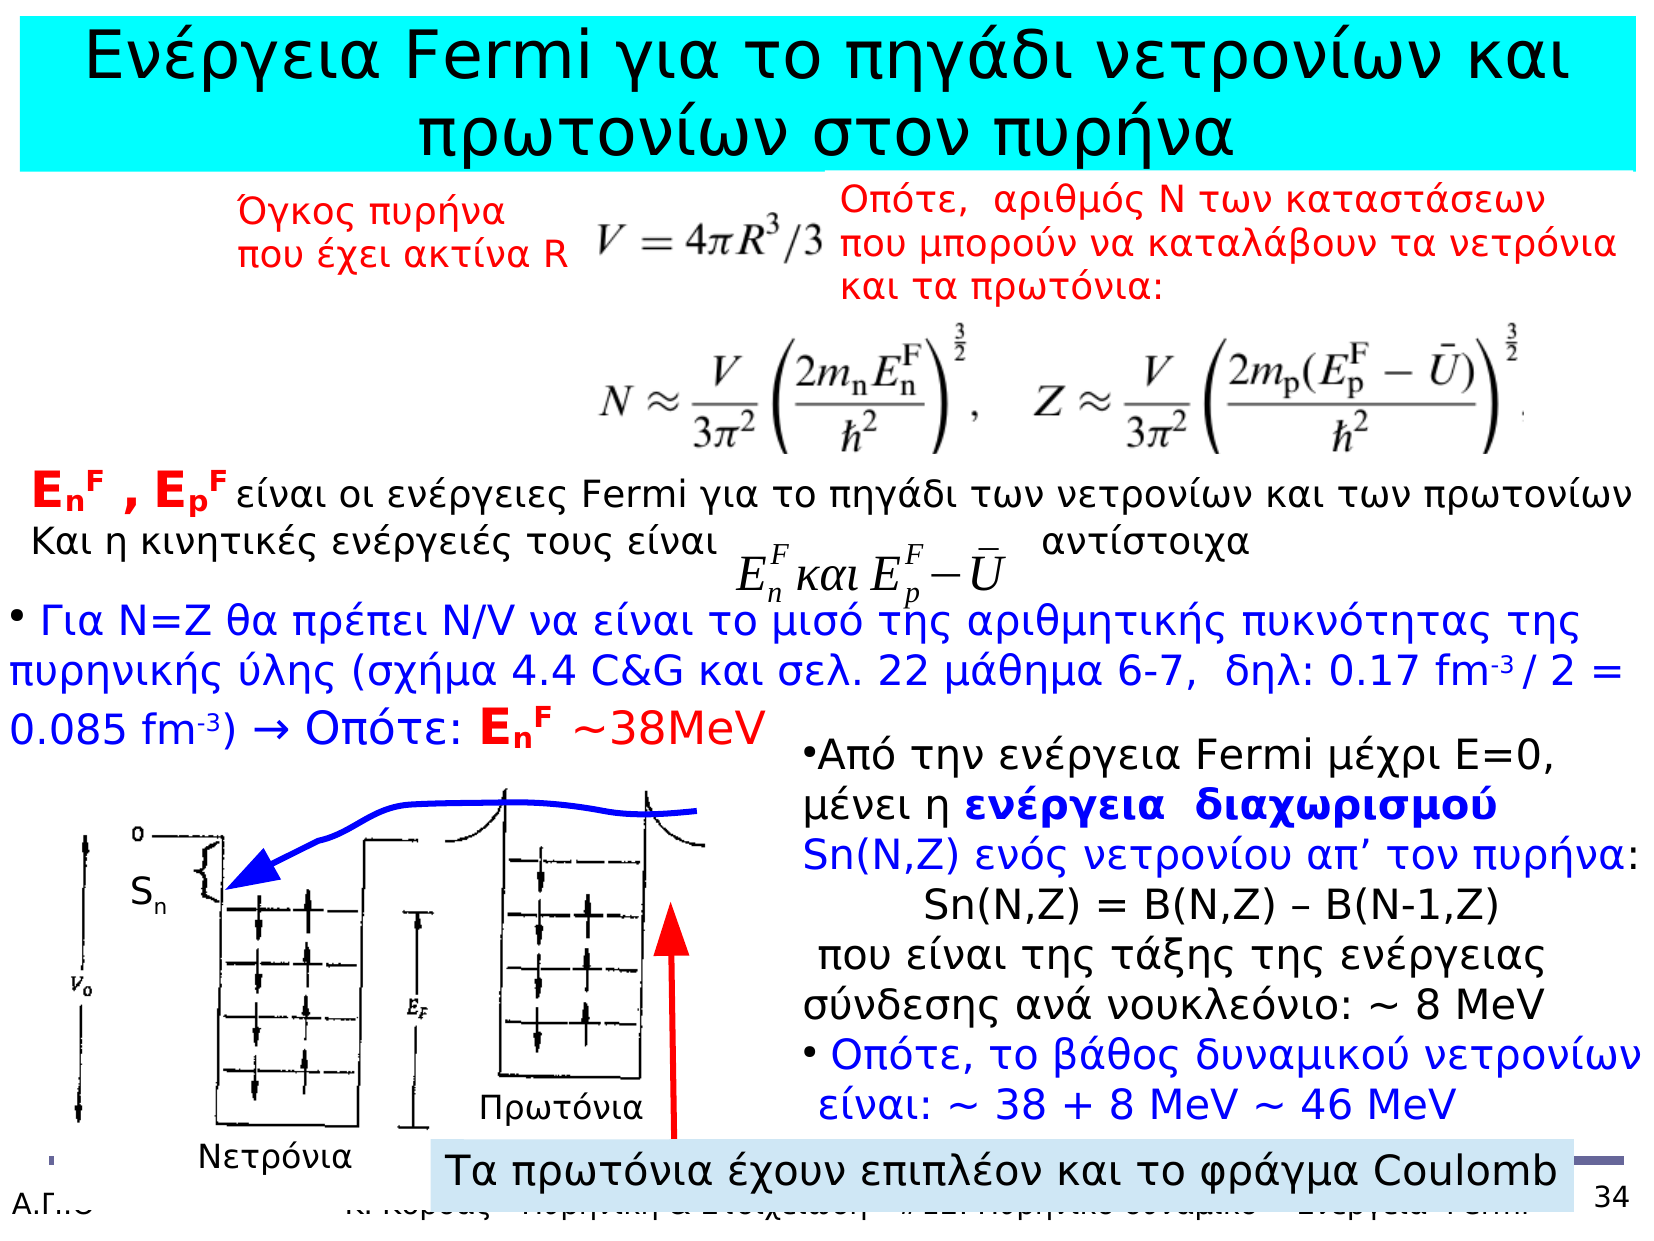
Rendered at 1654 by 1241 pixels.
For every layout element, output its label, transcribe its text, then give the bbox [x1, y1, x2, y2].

picture [426, 212, 1524, 453]
text_box Νετρόνια [182, 1130, 389, 1190]
text_box Από την ενέργεια Fermi μέχρι Ε=0, μένει η ενέργεια διαχωρισμού Sn(N,Z) ενός νετρονίου απ’ τον πυρήνα: Sn(N,Z) = B(N,Z) – B(N-1,Z) που είναι της τάξης της ενέργειας σύνδεσης ανά νουκλεόνιο: ~ 8 MeV Οπότε, το βάθος δυναμικού νετρονίων είναι: ~ 38 + 8 ΜeV ~ 46 MeV [787, 763, 1654, 1136]
text_box ΕnF , ΕpF είναι οι ενέργειες Fermi για το πηγάδι των νετρονίων και των πρωτονίων Και η κινητικές ενέργειές τους είναι αντίστοιχα [15, 453, 1650, 581]
text_box Όγκος πυρήνα που έχει ακτίνα R [222, 182, 584, 286]
title Ενέργεια Fermi για το πηγάδι νετρονίων και πρωτονίων στον πυρήνα [19, 16, 1636, 172]
text_box Για Ν=Ζ θα πρέπει Ν/V να είναι το μισό της αριθμητικής πυκνότητας της πυρηνικής ύλης (σχήμα 4.4 C&G και σελ. 22 μάθημα 6-7, δηλ: 0.17 fm-3 / 2 = 0.085 fm-3) → Οπότε: ΕnF ~38MeV [0, 581, 1654, 763]
text_box Sn [101, 859, 190, 927]
text_box Πρωτόνια [463, 1081, 670, 1140]
text_box Οπότε, αριθμός Ν των καταστάσεων που μπορούν να καταλάβουν τα νετρόνια και τα πρωτόνια: [824, 170, 1634, 318]
chart [720, 536, 1021, 581]
text_box Τα πρωτόνια έχουν επιπλέον και το φράγμα Coulomb [430, 1139, 1574, 1212]
picture [54, 763, 726, 1210]
